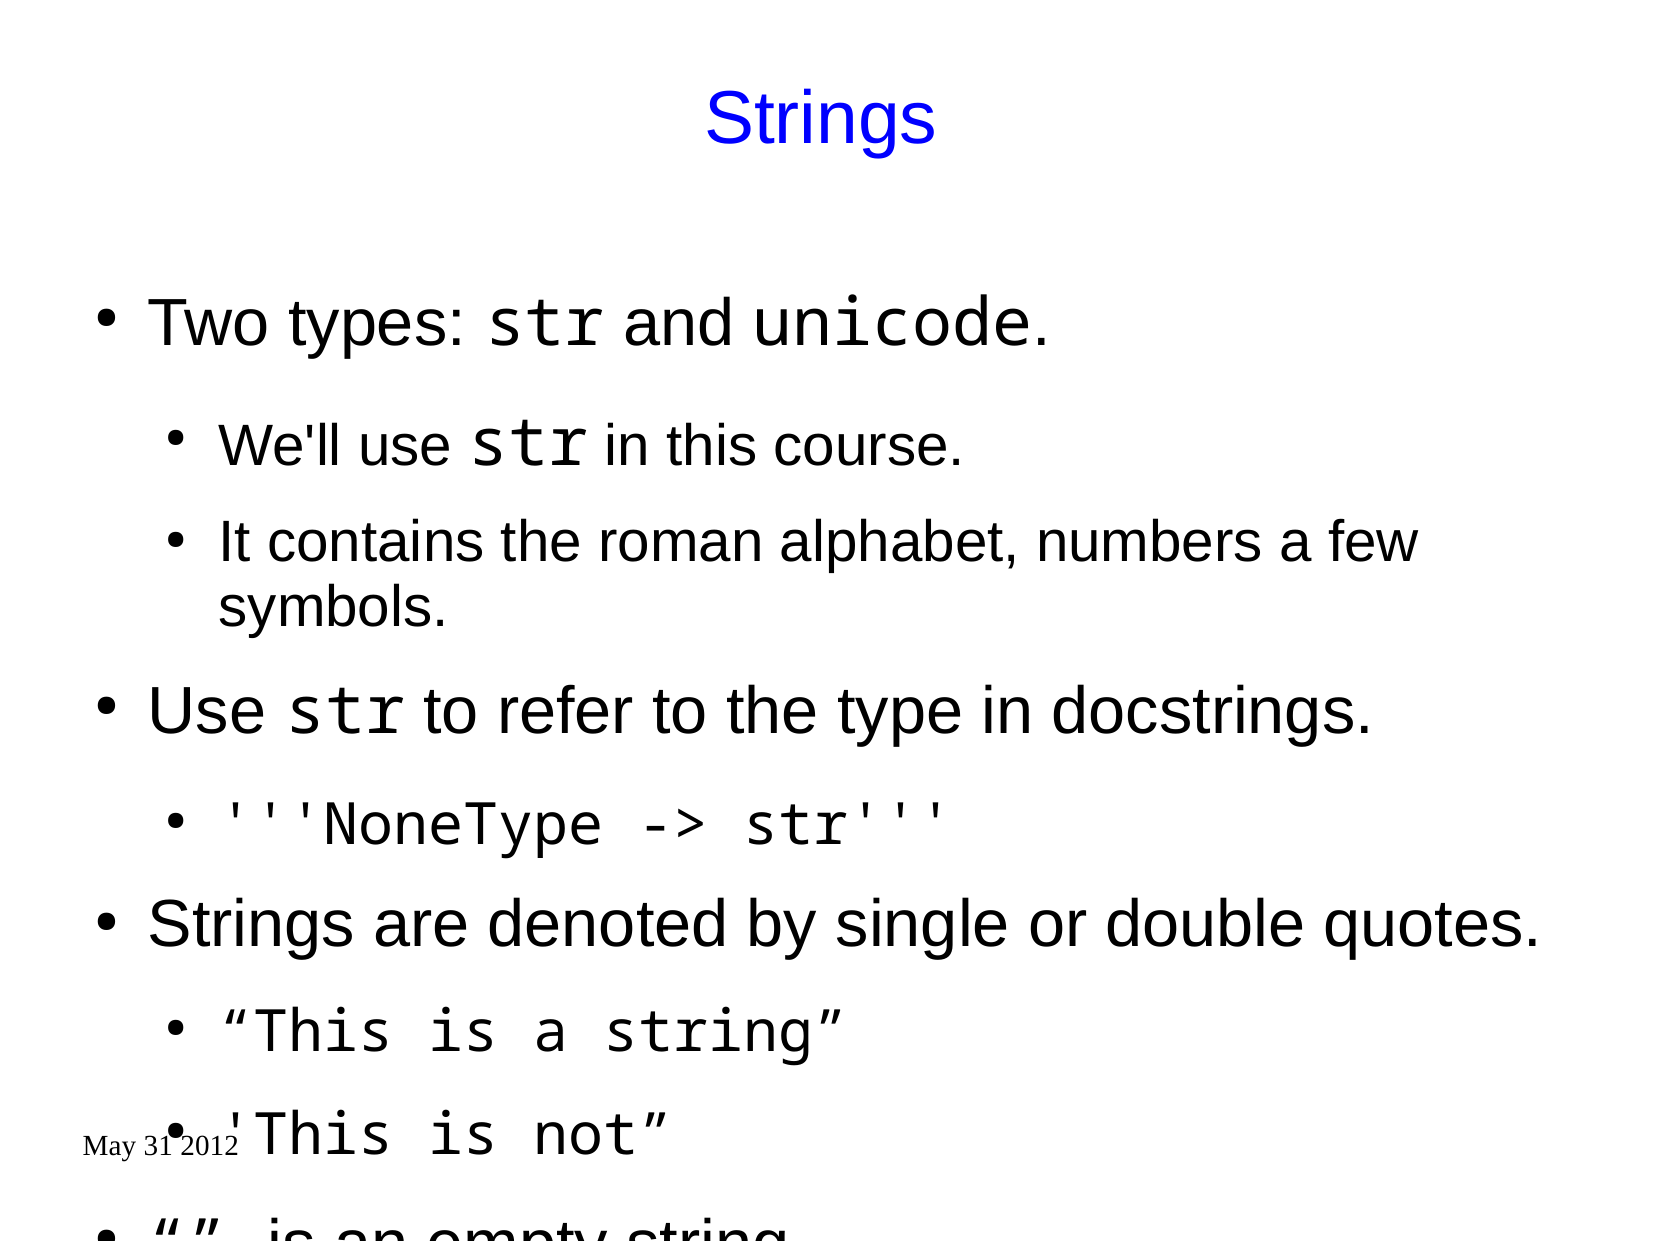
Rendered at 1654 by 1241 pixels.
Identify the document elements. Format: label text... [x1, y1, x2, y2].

title Strings [76, 58, 1565, 178]
list Two types: str and unicode. We'll use str in this course. It contains the roman alphabet, numbers a few symbols. Use str to refer to the type in docstrings. '''NoneType -> str''' Strings are denoted by single or double quotes. “This is a string” 'This is not” “” is an empty string. [76, 274, 1565, 1160]
